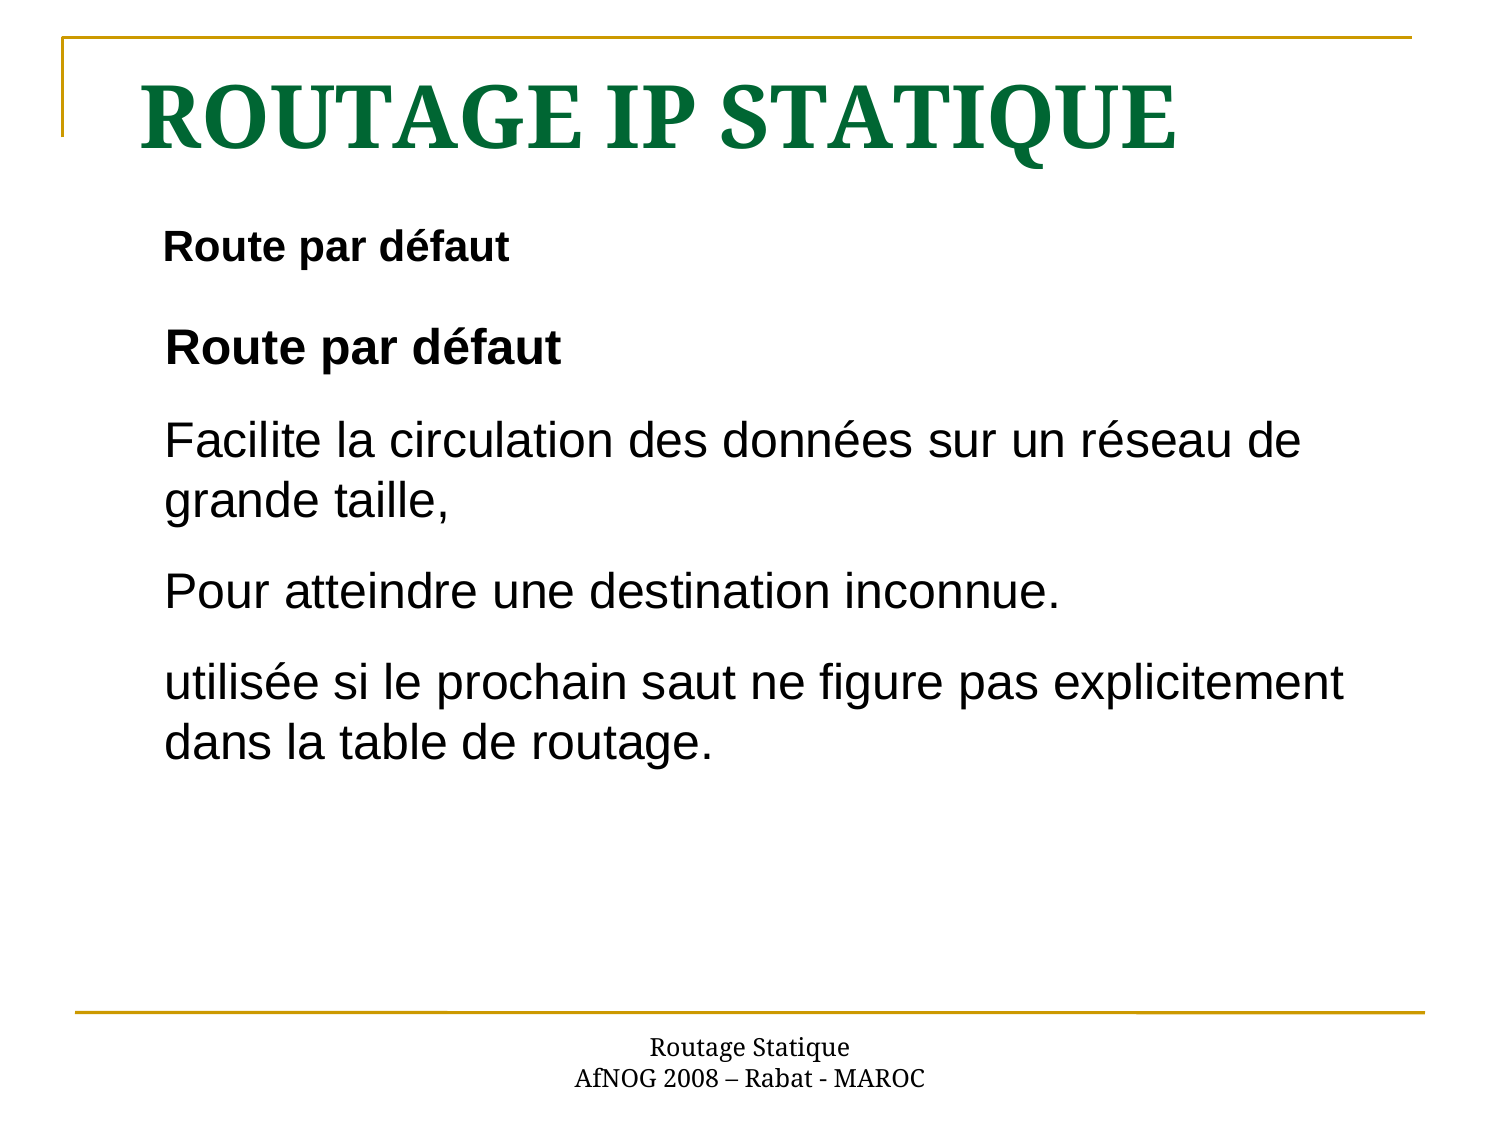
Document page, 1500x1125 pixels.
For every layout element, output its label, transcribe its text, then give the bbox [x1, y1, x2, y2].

title ROUTAGE IP STATIQUE Route par défaut [125, 50, 1401, 265]
list [125, 274, 1401, 776]
text_box Route par défaut Facilite la circulation des données sur un réseau de grande taille, Pour atteindre une destination inconnue. utilisée si le prochain saut ne figure pas explicitement dans la table de routage. [150, 312, 1413, 869]
